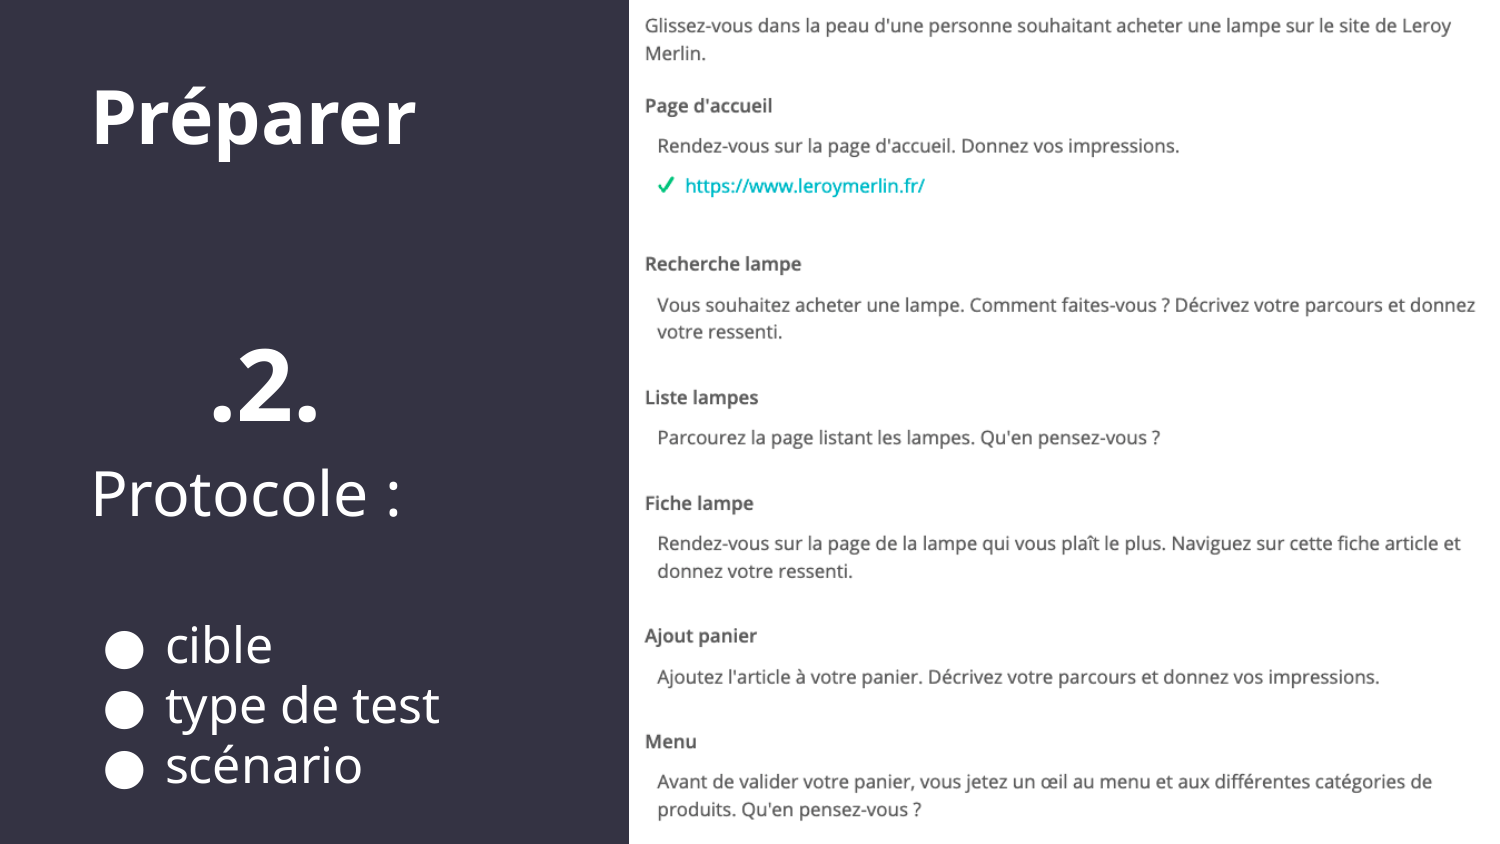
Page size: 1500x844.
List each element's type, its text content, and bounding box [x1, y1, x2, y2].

title Préparer [75, 33, 629, 175]
picture [629, 0, 1500, 844]
list .2. Protocole : cible type de test scénario [75, 227, 579, 809]
